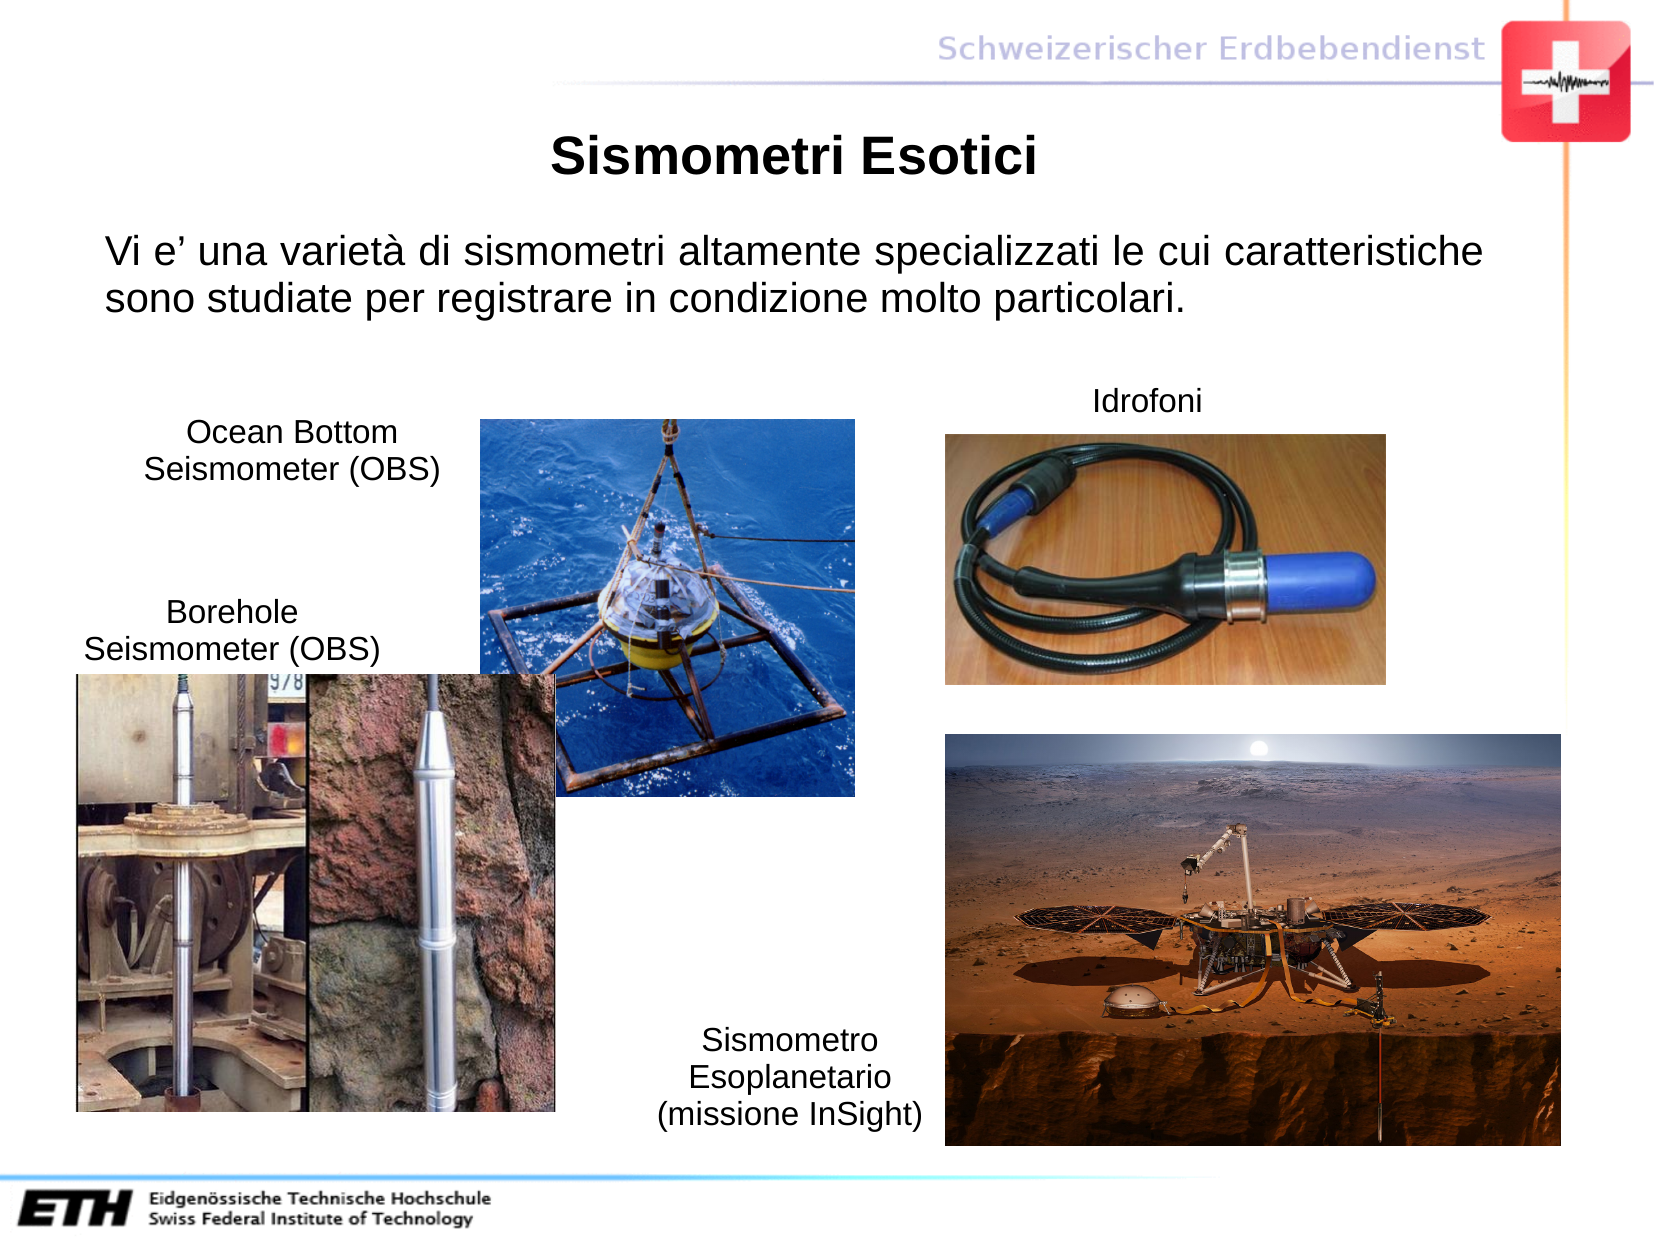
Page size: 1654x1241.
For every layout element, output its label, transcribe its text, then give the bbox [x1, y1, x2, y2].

text_box Idrofoni [1035, 375, 1261, 434]
text_box Sismometri Esotici Vi e’ una varietà di sismometri altamente specializzati le cui caratteristiche sono studiate per registrare in condizione molto particolari. [90, 118, 1501, 376]
text_box Borehole Seismometer (OBS) [60, 586, 406, 676]
text_box Ocean Bottom Seismometer (OBS) [120, 406, 466, 496]
text_box Sismometro Esoplanetario (missione InSight) [617, 1014, 963, 1141]
picture [0, 0, 1654, 1241]
